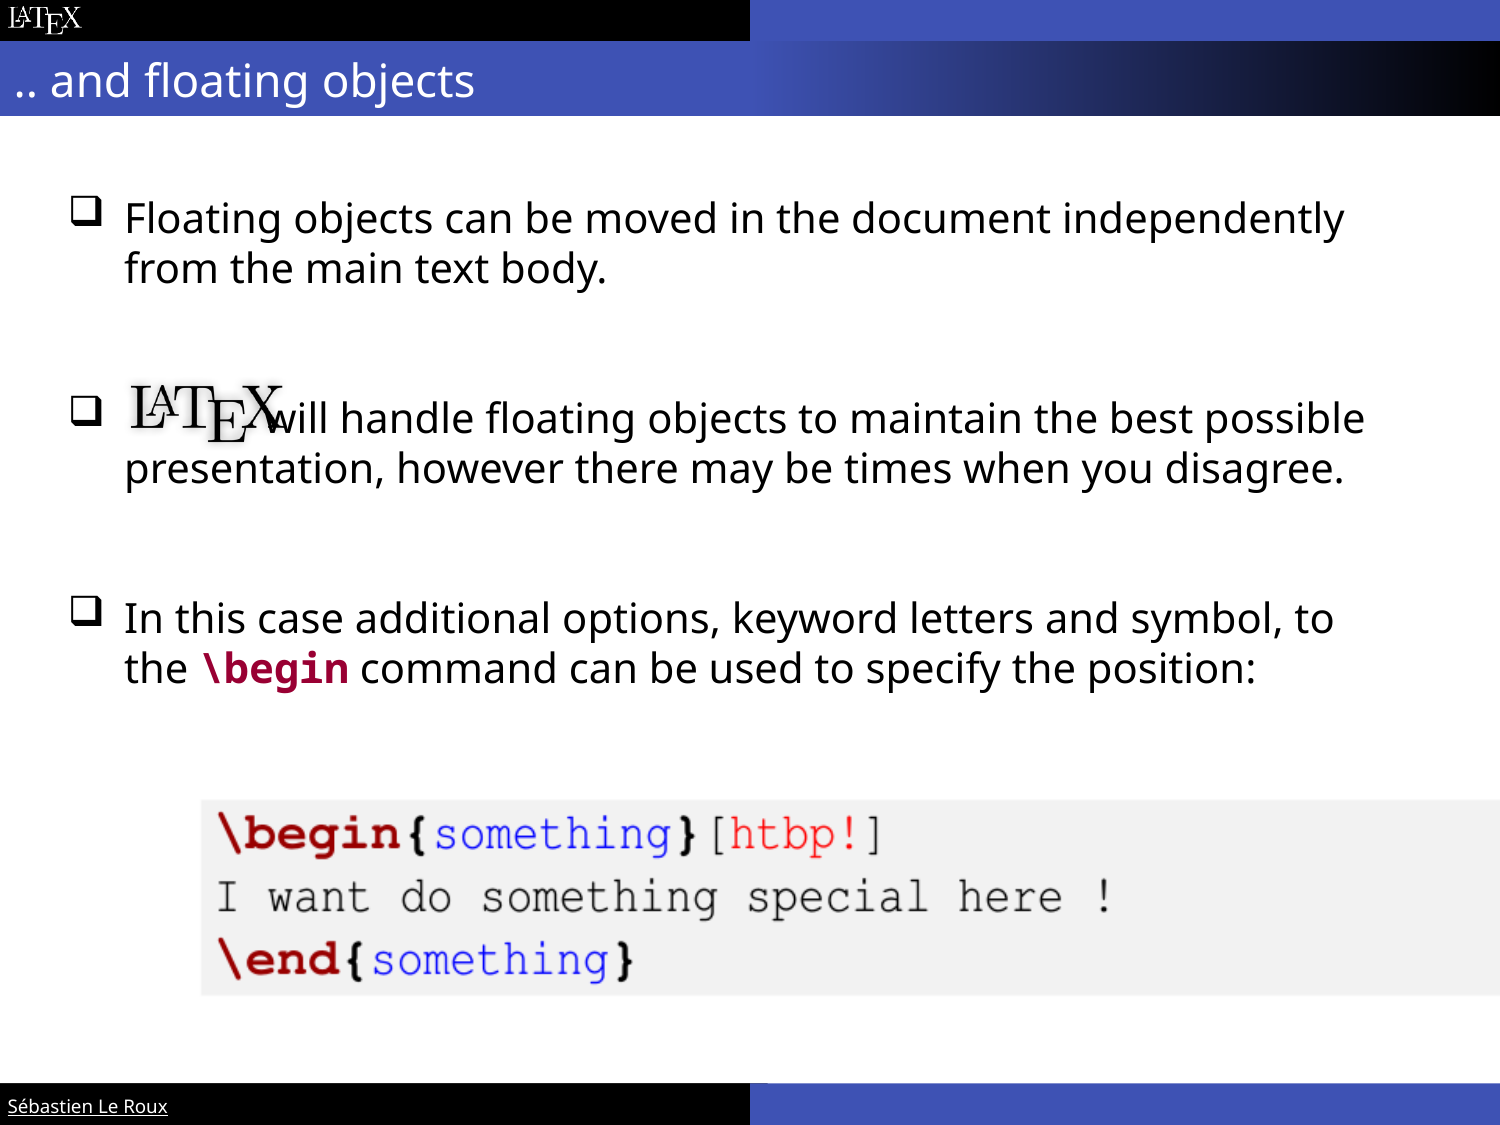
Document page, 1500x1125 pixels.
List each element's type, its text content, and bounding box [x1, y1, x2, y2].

picture [5, 3, 84, 37]
picture [125, 379, 290, 448]
picture [183, 784, 1500, 1012]
text_box Floating objects can be moved in the document independently from the main text body. will handle floating objects to maintain the best possible presentation, however there may be times when you disagree. In this case additional options, keyword letters and symbol, to the \begin command can be used to specify the position: [53, 184, 1412, 700]
title .. and floating objects [0, 41, 1500, 116]
